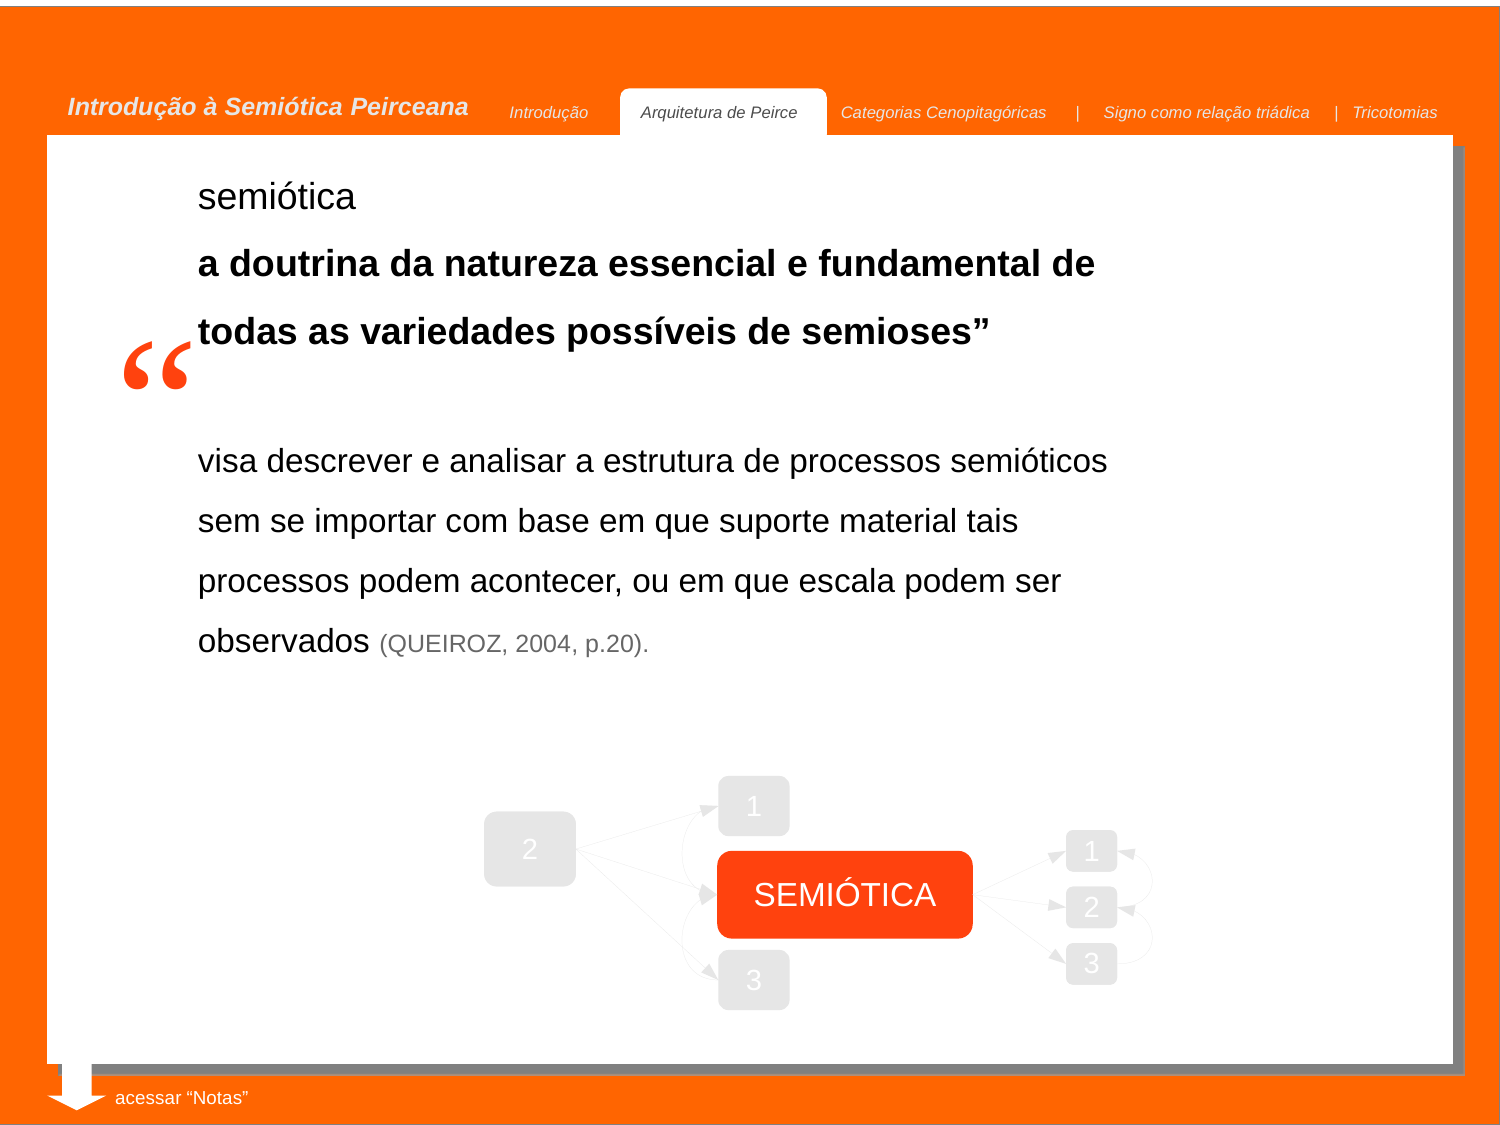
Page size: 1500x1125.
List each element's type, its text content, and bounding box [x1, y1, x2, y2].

text_box 3 [1066, 943, 1118, 985]
text_box semiótica a doutrina da natureza essencial e fundamental de todas as variedades possíveis de semioses” visa descrever e analisar a estrutura de processos semióticos sem se importar com base em que suporte material tais processos podem acontecer, ou em que escala podem ser observados (QUEIROZ, 2004, p.20). [183, 141, 1146, 667]
text_box SEMIÓTICA [717, 850, 973, 939]
text_box 1 [718, 775, 790, 837]
text_box acessar “Notas” [100, 1080, 278, 1116]
text_box 2 [1066, 886, 1118, 929]
text_box [47, 1051, 100, 1111]
text_box 3 [718, 949, 790, 1011]
text_box 1 [1066, 830, 1118, 872]
text_box “ [100, 188, 231, 450]
text_box 2 [484, 811, 576, 887]
